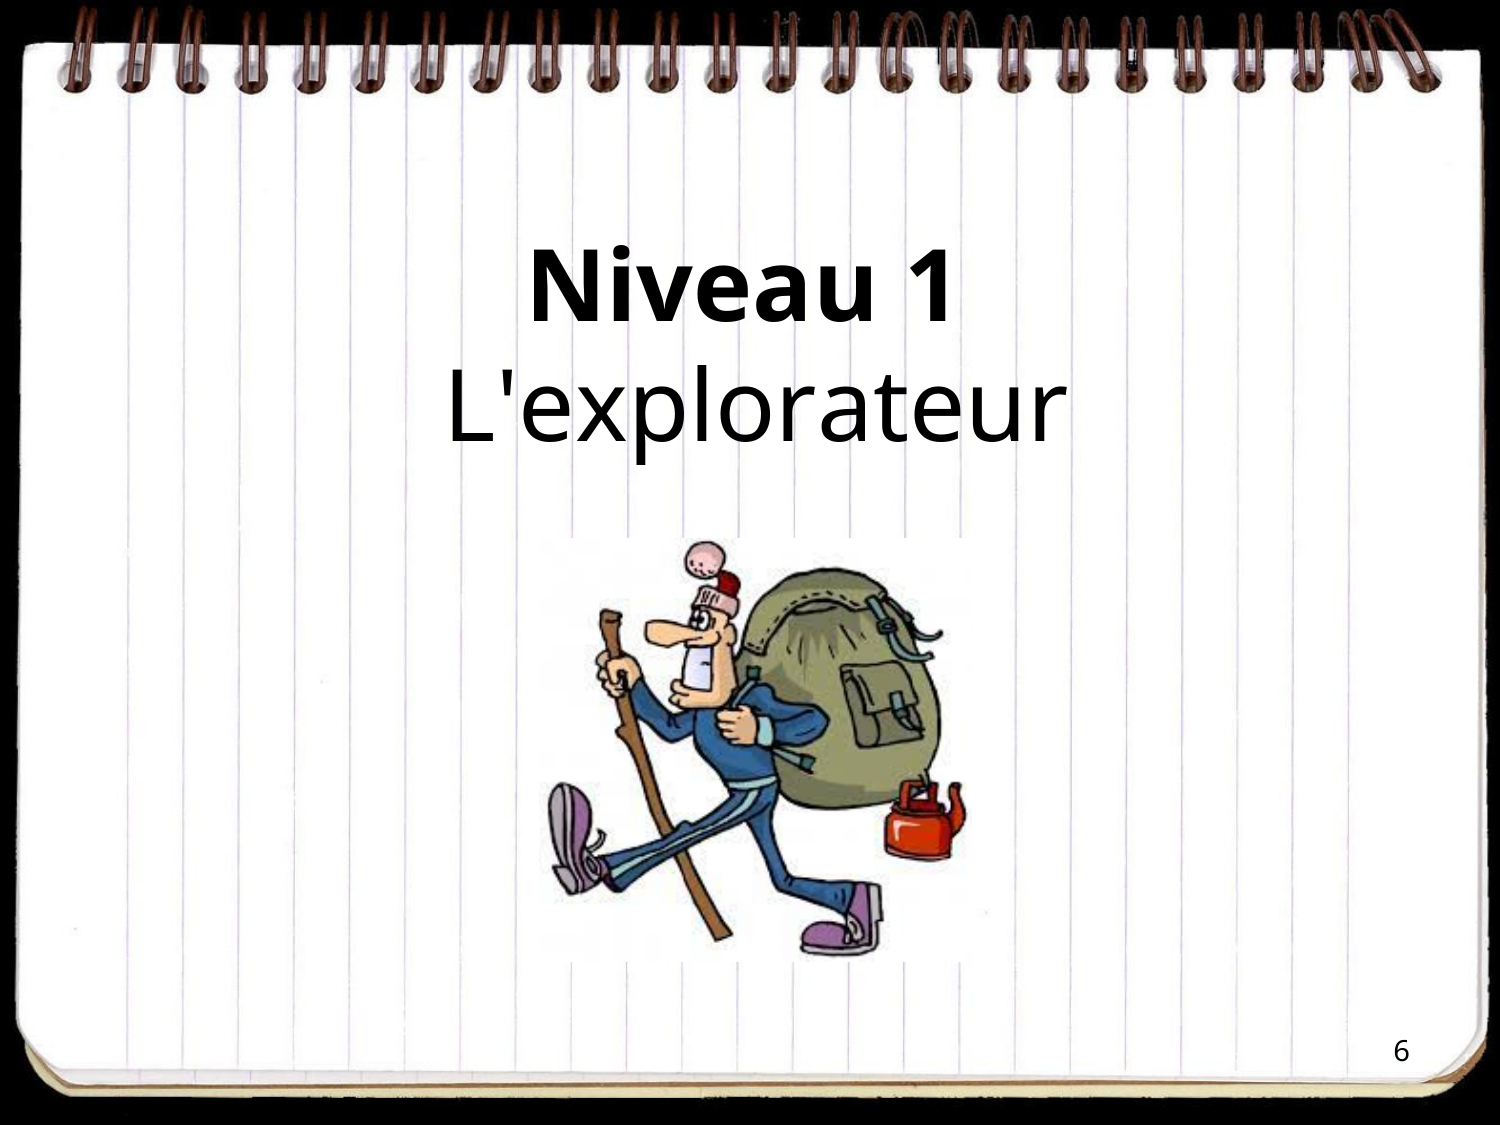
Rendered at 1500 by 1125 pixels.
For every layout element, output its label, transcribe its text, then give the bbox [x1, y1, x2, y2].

picture [0, 0, 1500, 1125]
text_box <number> [1074, 1024, 1425, 1103]
text_box Niveau 1 L'explorateur [106, 140, 1382, 544]
